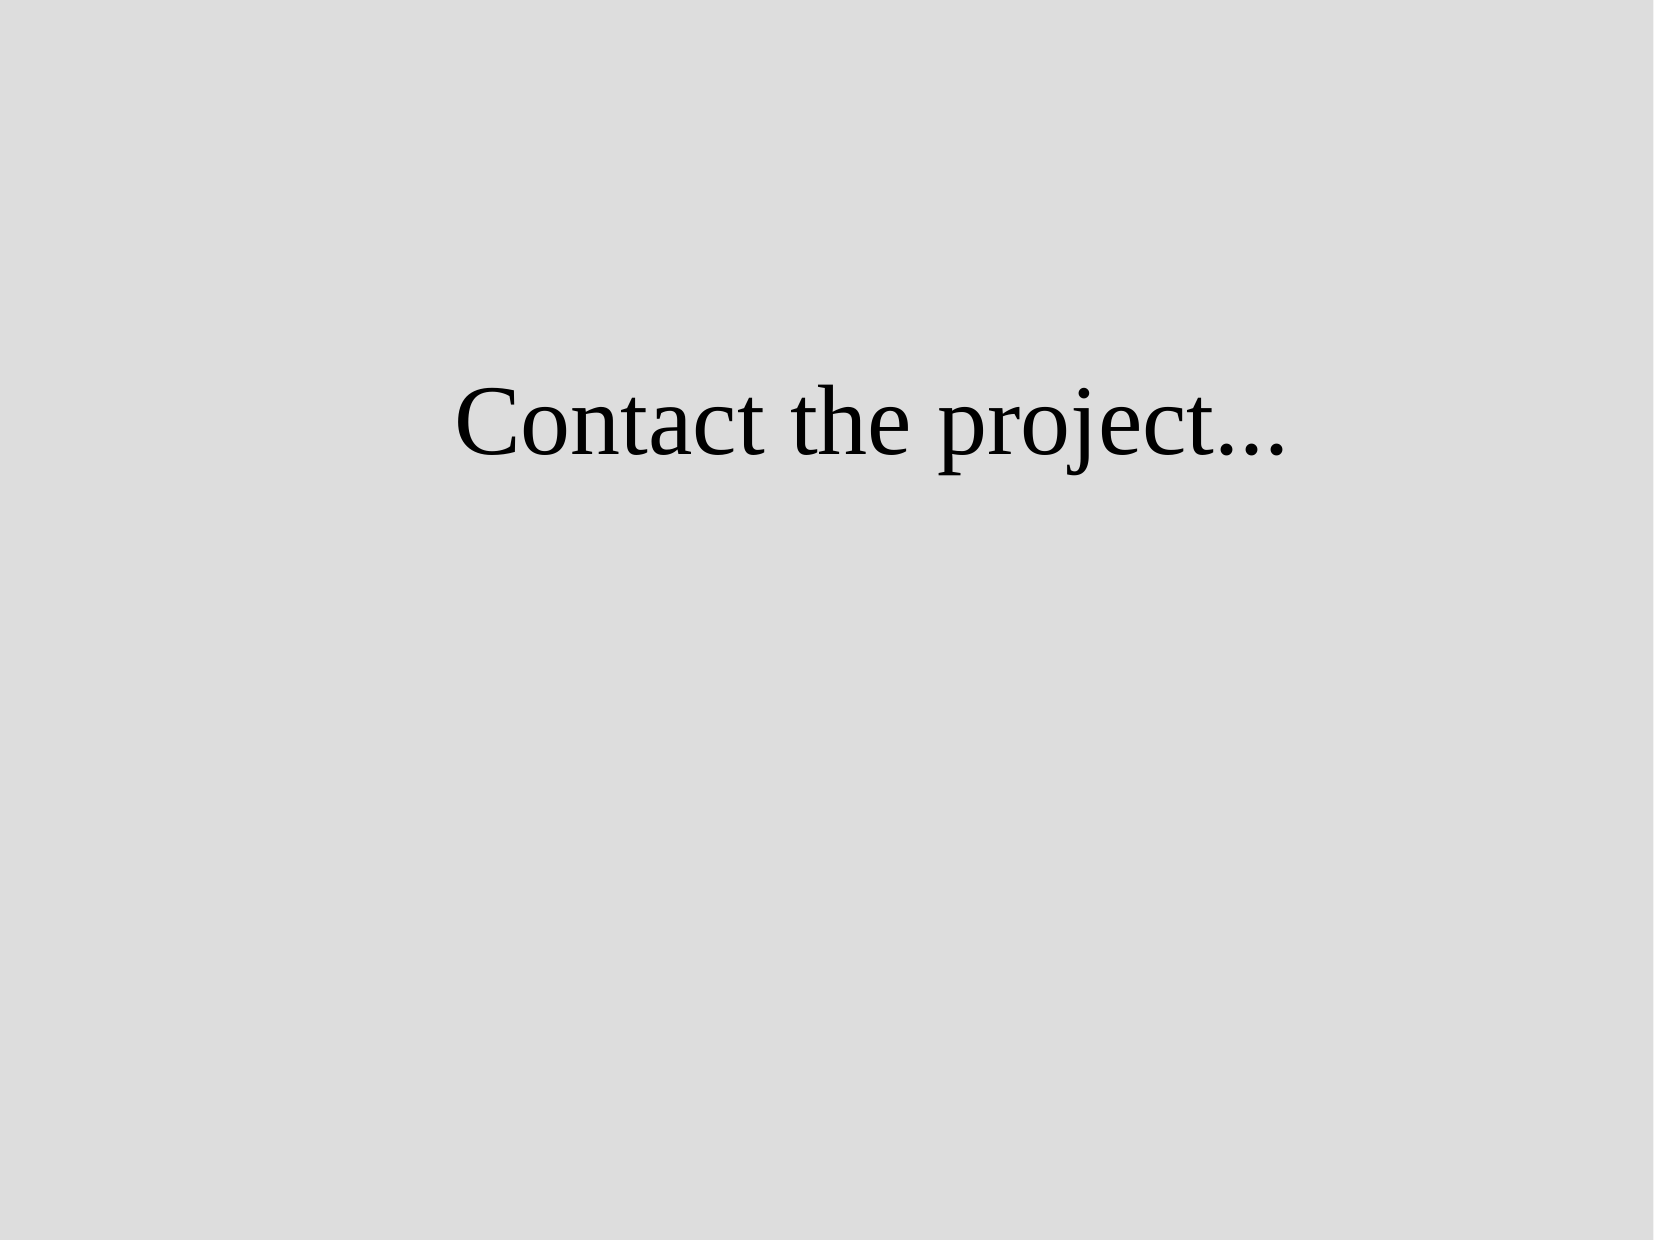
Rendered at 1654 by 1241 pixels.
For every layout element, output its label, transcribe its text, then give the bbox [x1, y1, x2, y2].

text_box Contact the project... [271, 357, 1473, 484]
subtitle [82, 49, 1571, 1010]
